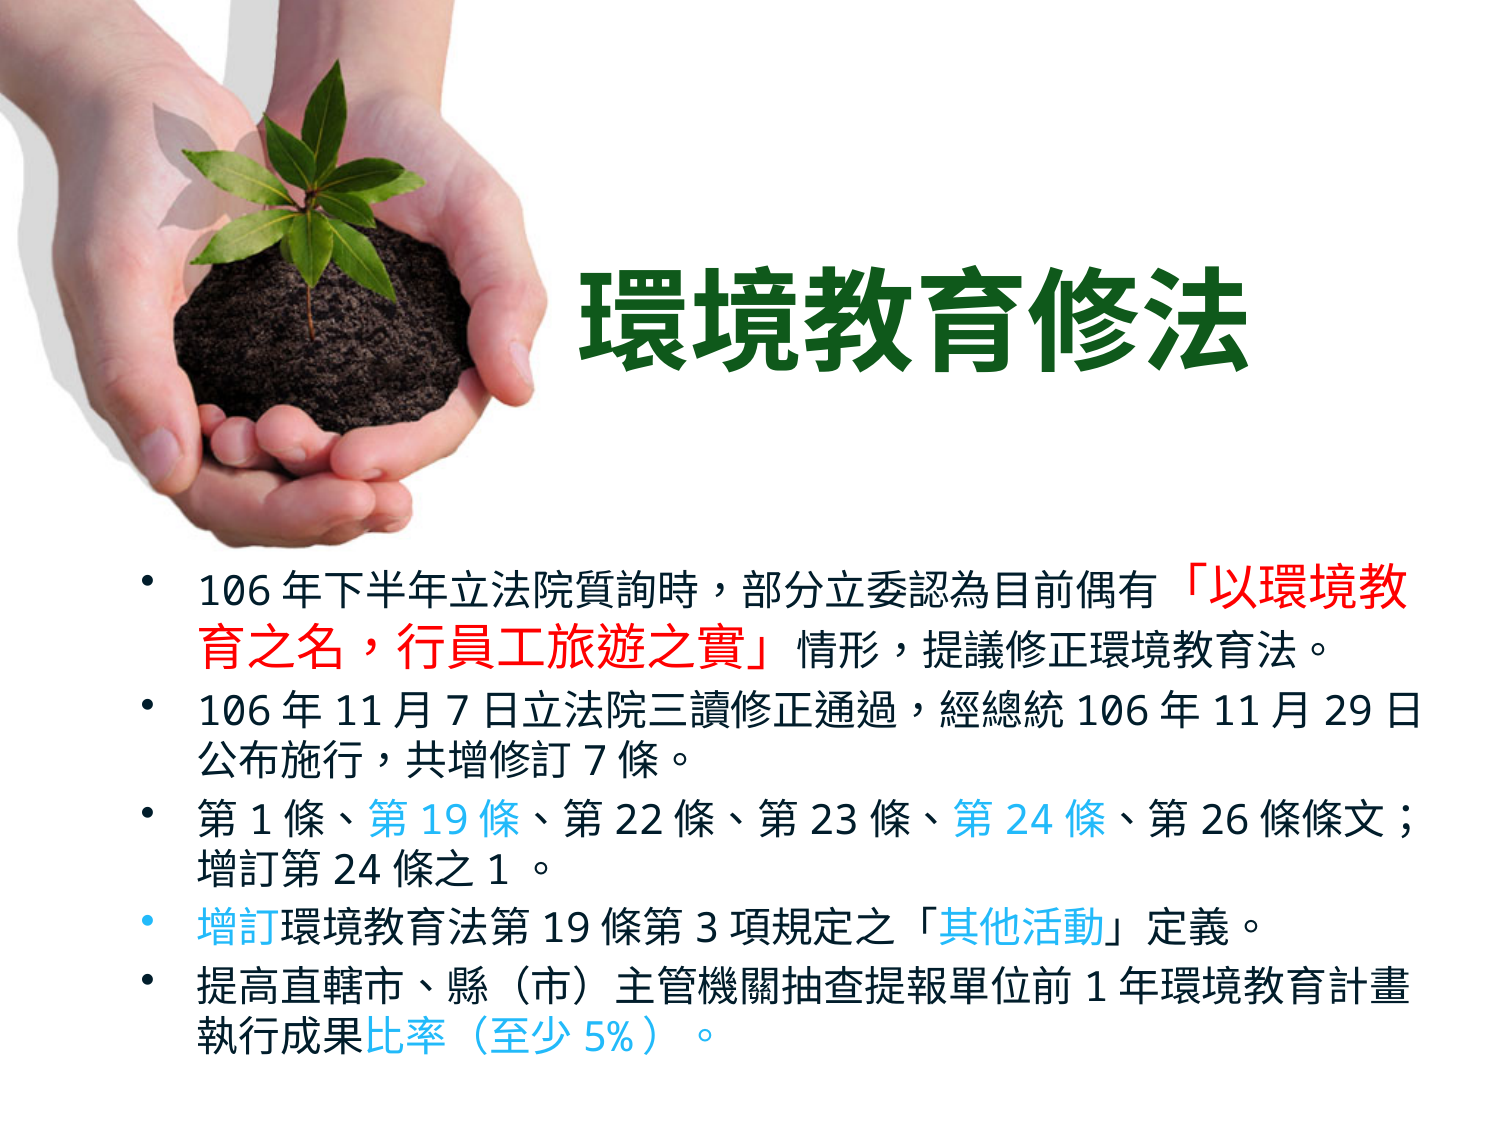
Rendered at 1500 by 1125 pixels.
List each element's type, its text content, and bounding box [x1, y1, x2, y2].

title 環境教育修法 [413, 213, 1418, 423]
picture [0, 0, 1500, 1125]
list 106年下半年立法院質詢時，部分立委認為目前偶有「以環境教育之名，行員工旅遊之實」情形，提議修正環境教育法。 106年11月7日立法院三讀修正通過，經總統106年11月29日公布施行，共增修訂7條。 第1條、第19條、第22條、第23條、第24條、第26條條文；增訂第24條之1。 增訂環境教育法第19條第3項規定之「其他活動」定義。 提高直轄市、縣（市）主管機關抽查提報單位前1年環境教育計畫執行成果比率（至少5%）。 [125, 548, 1449, 1080]
